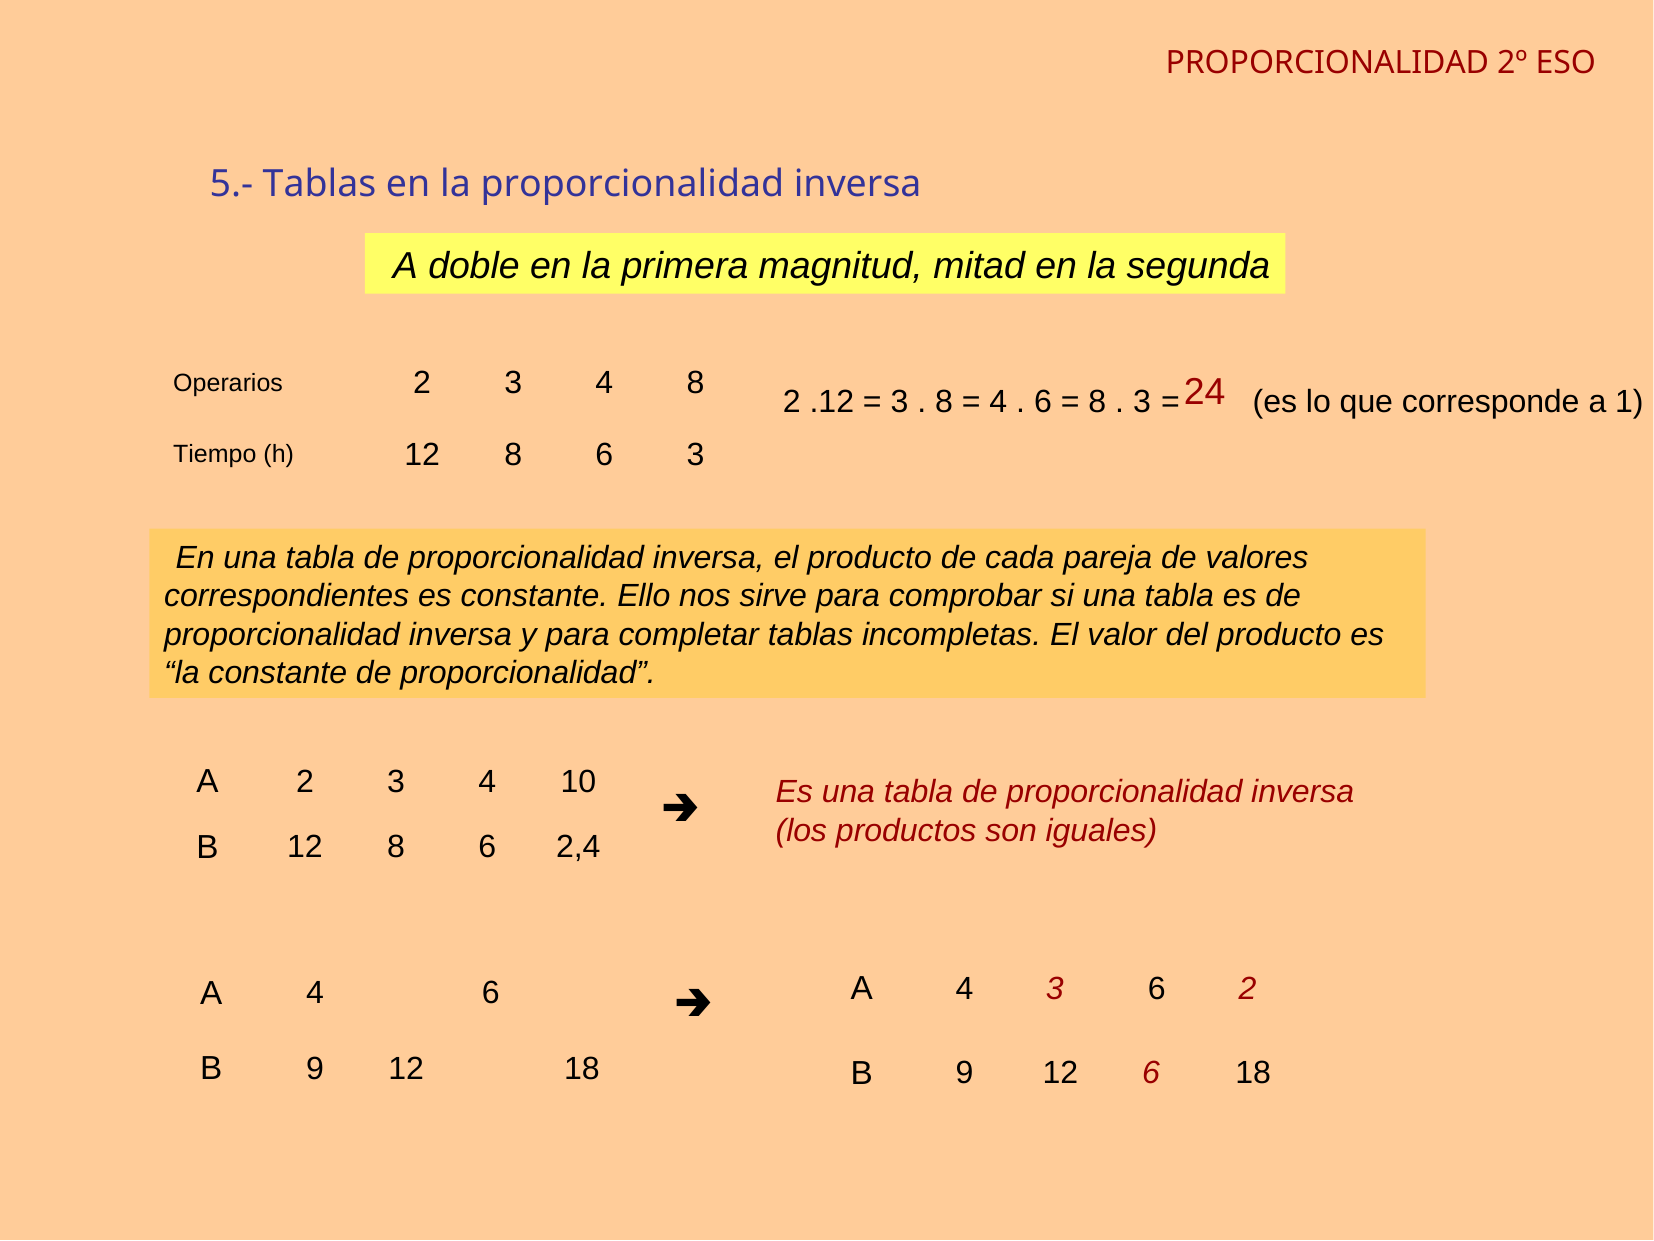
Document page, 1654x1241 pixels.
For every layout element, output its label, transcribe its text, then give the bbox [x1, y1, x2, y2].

table_cell 9 [257, 1030, 361, 1106]
table_header 3 [1007, 946, 1103, 1031]
table_header A [149, 750, 254, 811]
table_header 4 [911, 946, 1007, 1031]
table_cell 12 [254, 811, 345, 882]
table_cell 18 [1199, 1031, 1296, 1115]
table_cell 12 [1007, 1031, 1103, 1115]
table_cell 6 [436, 811, 527, 882]
table_header 2 [1199, 946, 1296, 1031]
table_header Operarios [149, 346, 371, 418]
table_cell 12 [361, 1030, 439, 1106]
text_box PROPORCIONALIDAD 2º ESO [1150, 34, 1612, 89]
text_box  [645, 776, 714, 837]
table_cell B [149, 811, 254, 882]
table_header 2 [254, 750, 345, 811]
text_box A doble en la primera magnitud, mitad en la segunda [364, 233, 1286, 294]
table_header [361, 955, 439, 1030]
table_header 4 [257, 955, 361, 1030]
table_header [530, 955, 622, 1030]
table_cell Tiempo (h) [149, 418, 371, 490]
table_cell 6 [553, 418, 644, 490]
table_header 3 [345, 750, 436, 811]
table_cell 6 [1103, 1031, 1199, 1115]
table_cell [439, 1030, 530, 1106]
table_cell B [153, 1030, 257, 1106]
table_header 6 [1103, 946, 1199, 1031]
table_cell 3 [644, 418, 735, 490]
table_cell 18 [530, 1030, 622, 1106]
table_header 8 [644, 346, 735, 418]
table_header 3 [462, 346, 553, 418]
table_cell 2,4 [527, 811, 618, 882]
table_cell 8 [345, 811, 436, 882]
text_box (es lo que corresponde a 1) [1226, 372, 1654, 427]
table_cell 8 [462, 418, 553, 490]
table_cell 9 [911, 1031, 1007, 1115]
text_box 24 [1169, 359, 1241, 421]
text_box 2 .12 = 3 . 8 = 4 . 6 = 8 . 3 = [756, 372, 1195, 427]
table_header 10 [527, 750, 618, 811]
table_cell B [801, 1031, 911, 1115]
table_header A [801, 946, 911, 1031]
table_header 4 [436, 750, 527, 811]
table_header 4 [553, 346, 644, 418]
text_box En una tabla de proporcionalidad inversa, el producto de cada pareja de valores correspondientes es constante. Ello nos sirve para comprobar si una tabla es de proporcionalidad inversa y para completar tablas incompletas. El valor del producto es “la constante de proporcionalidad”. [149, 528, 1426, 698]
text_box  [658, 971, 726, 1033]
table_header 6 [439, 955, 530, 1030]
table_header 2 [371, 346, 462, 418]
table_cell 12 [371, 418, 462, 490]
text_box Es una tabla de proporcionalidad inversa (los productos son iguales) [760, 763, 1370, 856]
text_box 5.- Tablas en la proporcionalidad inversa [194, 151, 938, 212]
table_header A [153, 955, 257, 1030]
